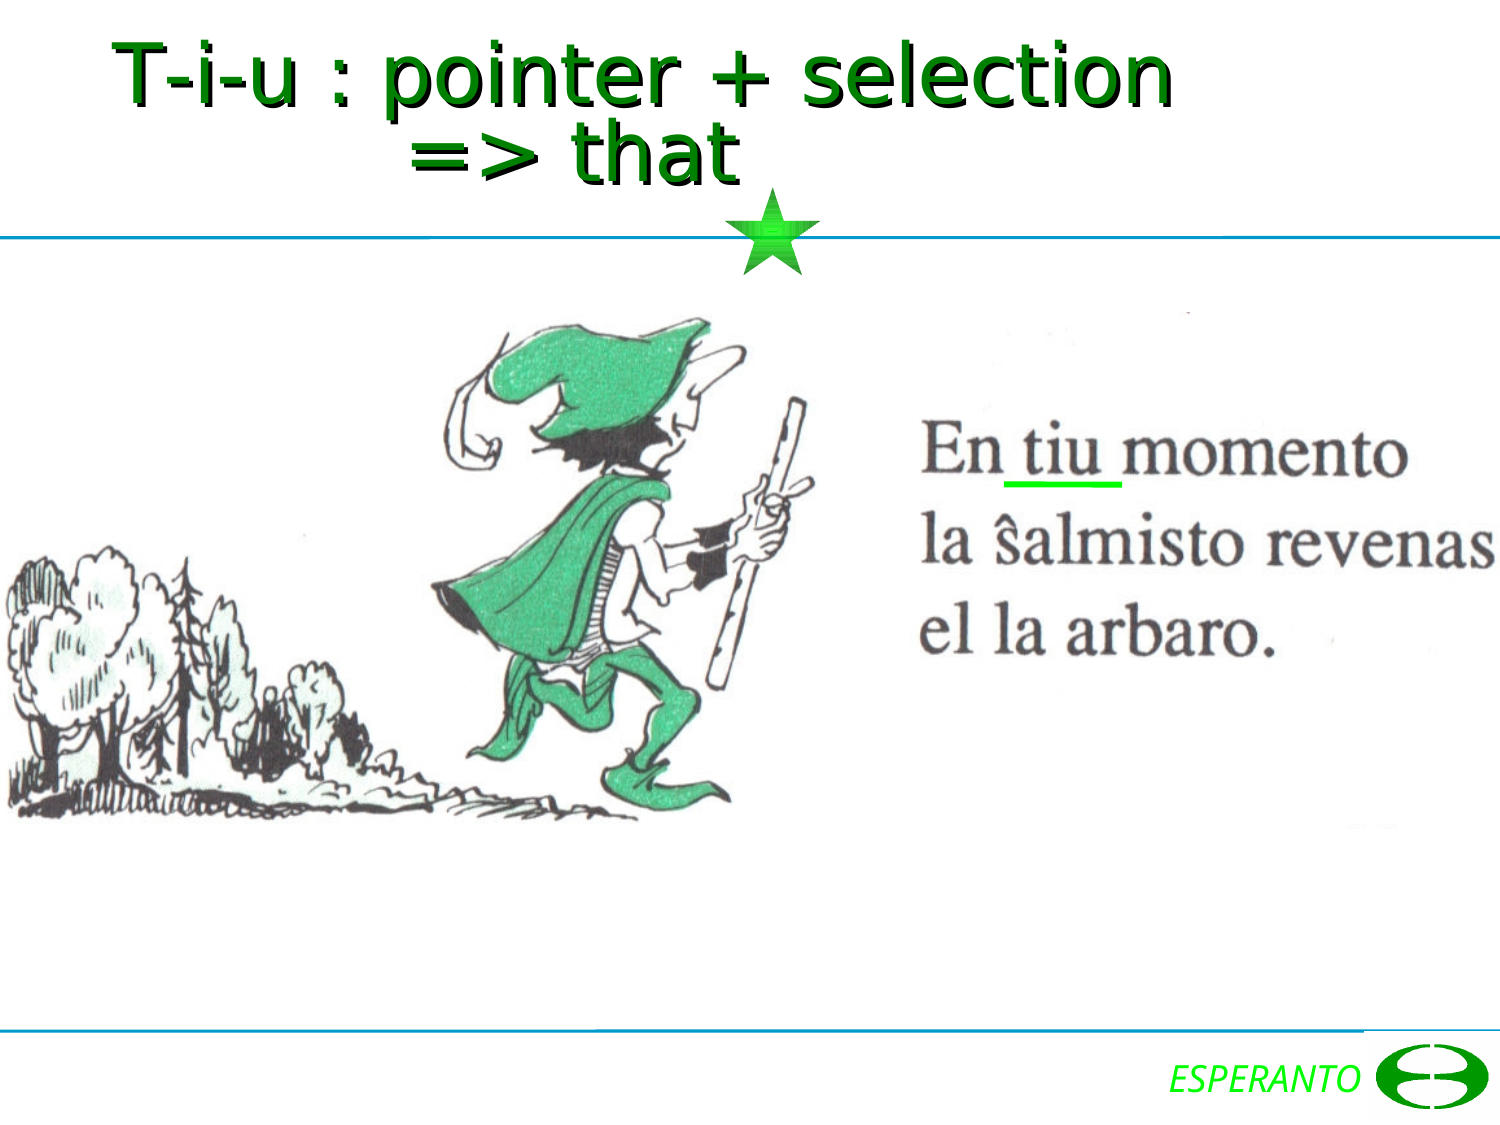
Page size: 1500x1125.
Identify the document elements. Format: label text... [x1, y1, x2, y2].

title T-i-u : pointer + selection => that [112, 0, 1448, 239]
picture [0, 312, 1500, 829]
picture [1364, 1032, 1500, 1122]
